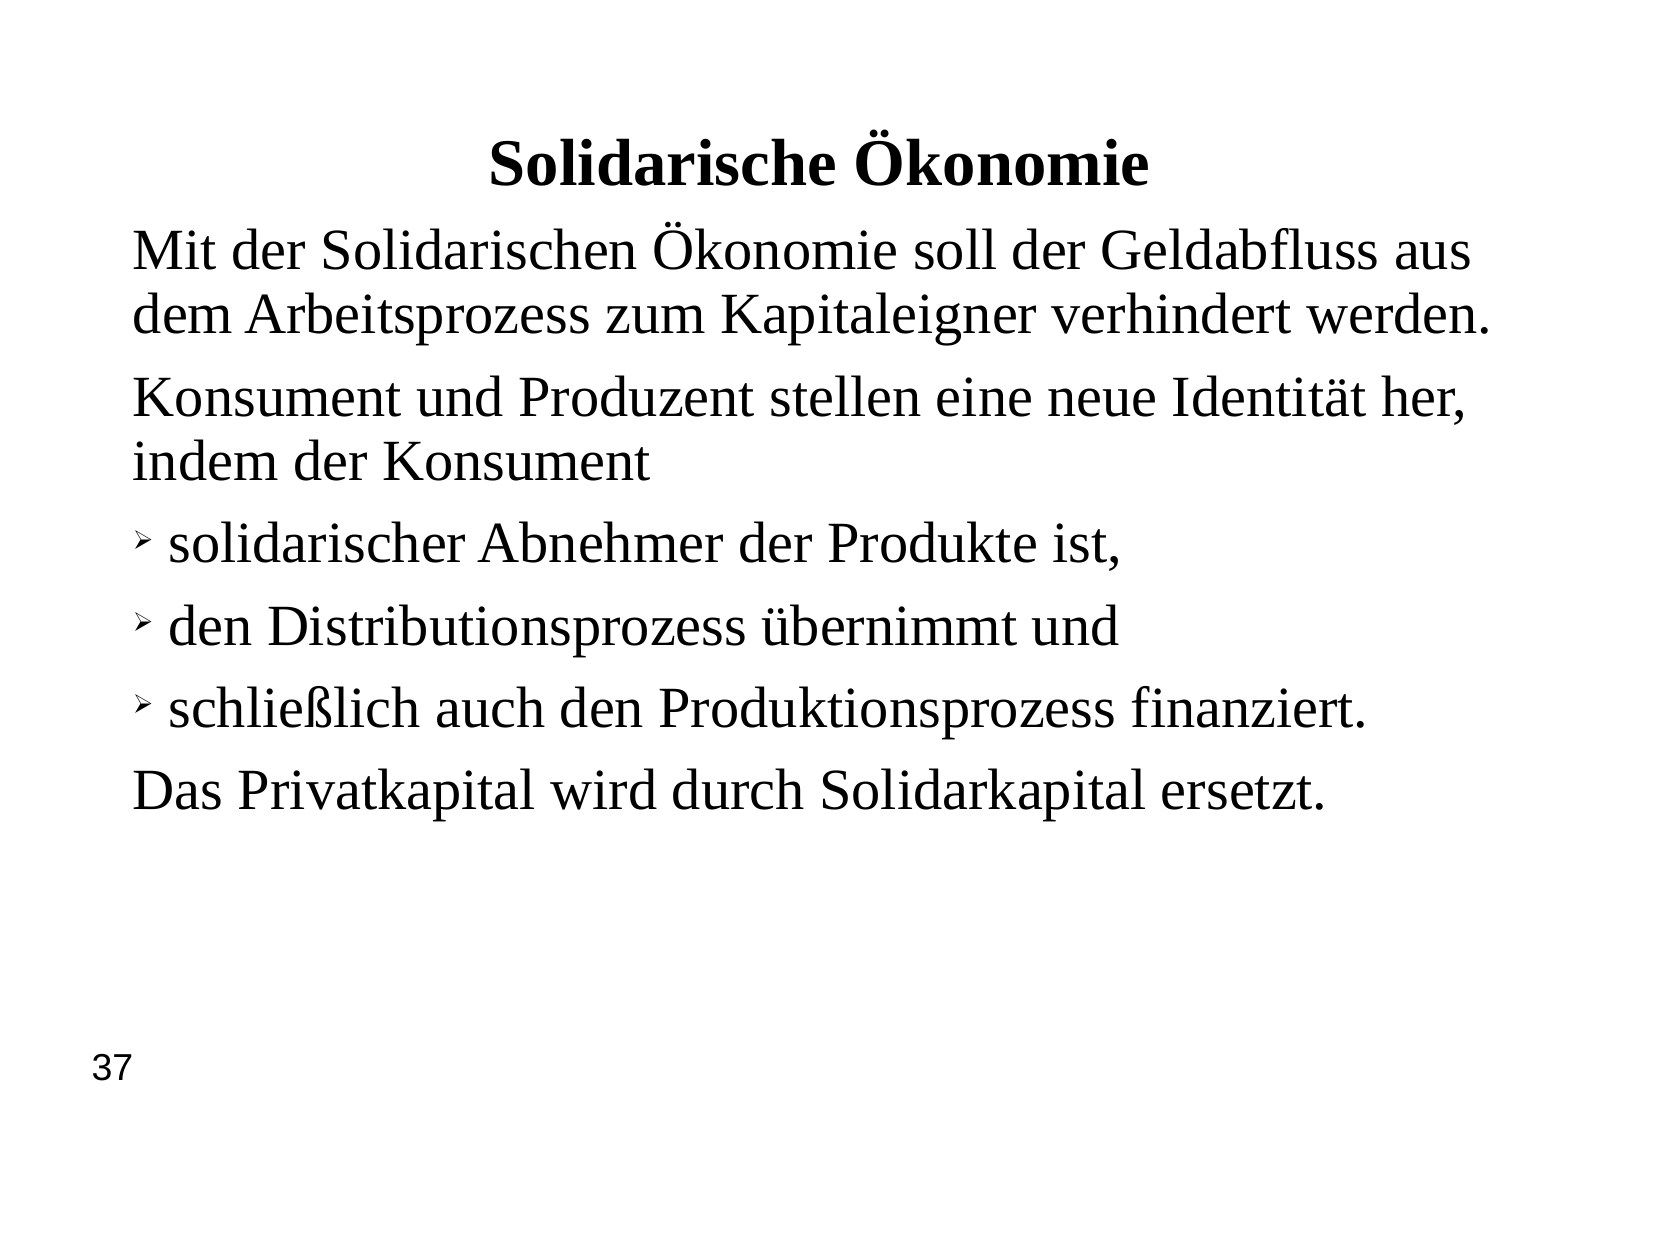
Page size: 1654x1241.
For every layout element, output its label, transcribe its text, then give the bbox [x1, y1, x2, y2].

text_box Solidarische Ökonomie Mit der Solidarischen Ökonomie soll der Geldabfluss aus dem Arbeitsprozess zum Kapitaleigner verhindert werden. Konsument und Produzent stellen eine neue Identität her, indem der Konsument solidarischer Abnehmer der Produkte ist, den Distributionsprozess übernimmt und schließlich auch den Produktionsprozess finanziert. Das Privatkapital wird durch Solidarkapital ersetzt. [118, 118, 1565, 830]
text_box <Nummer> [76, 1039, 295, 1110]
